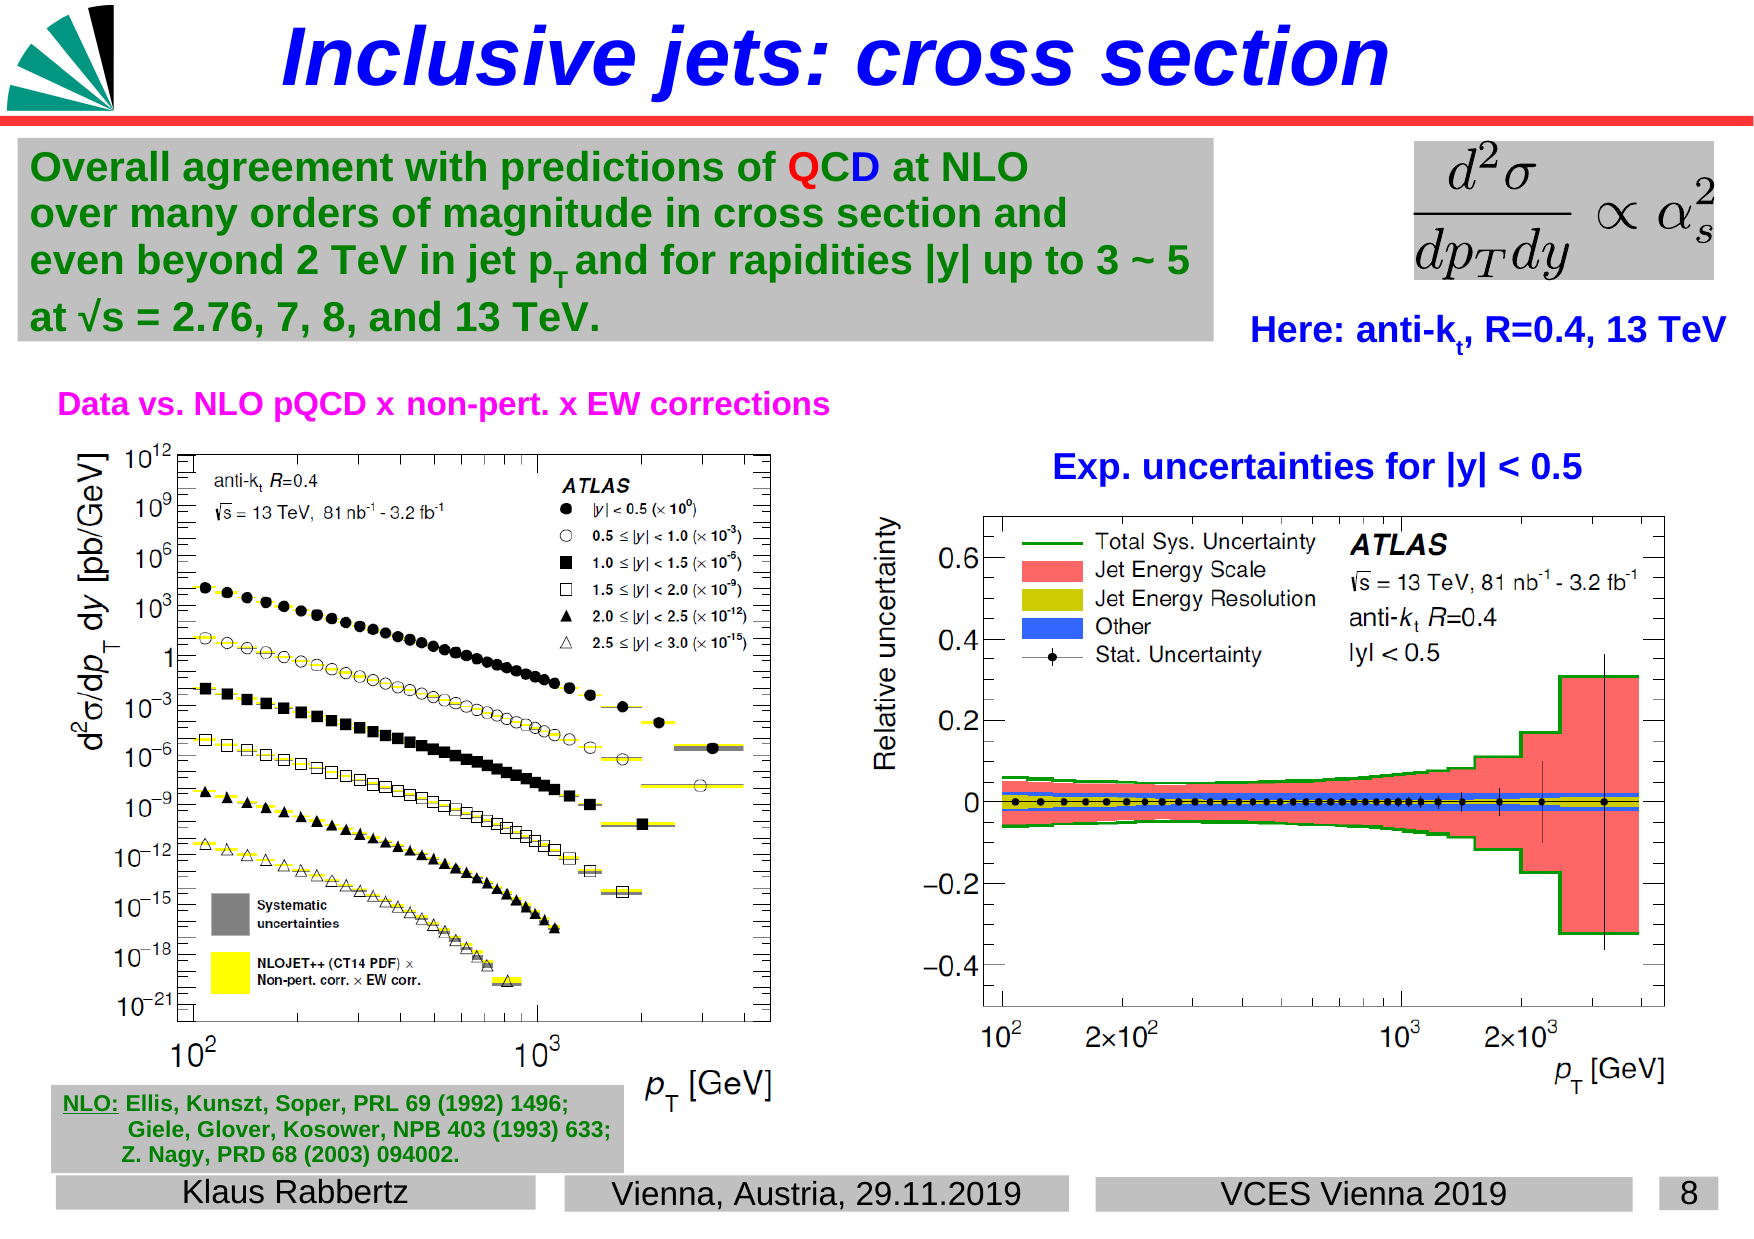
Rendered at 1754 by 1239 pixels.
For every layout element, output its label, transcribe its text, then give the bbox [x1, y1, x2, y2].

title Inclusive jets: cross section [129, 0, 1545, 114]
picture [65, 440, 781, 1119]
text_box Data vs. NLO pQCD x non-pert. x EW corrections [45, 378, 844, 430]
text_box Exp. uncertainties for |y| < 0.5 [1040, 439, 1596, 494]
picture [1413, 140, 1715, 281]
text_box Overall agreement with predictions of QCD at NLO over many orders of magnitude in cross section and even beyond 2 TeV in jet pT and for rapidities |y| up to 3 ~ 5 at √s = 2.76, 7, 8, and 13 TeV. [17, 137, 1214, 342]
text_box Here: anti-kt, R=0.4, 13 TeV [1238, 302, 1739, 366]
text_box NLO: Ellis, Kunszt, Soper, PRL 69 (1992) 1496; Giele, Glover, Kosower, NPB 403 (1993) 633; Z. Nagy, PRD 68 (2003) 094002. [51, 1084, 624, 1174]
picture [7, 5, 114, 112]
picture [869, 504, 1680, 1104]
